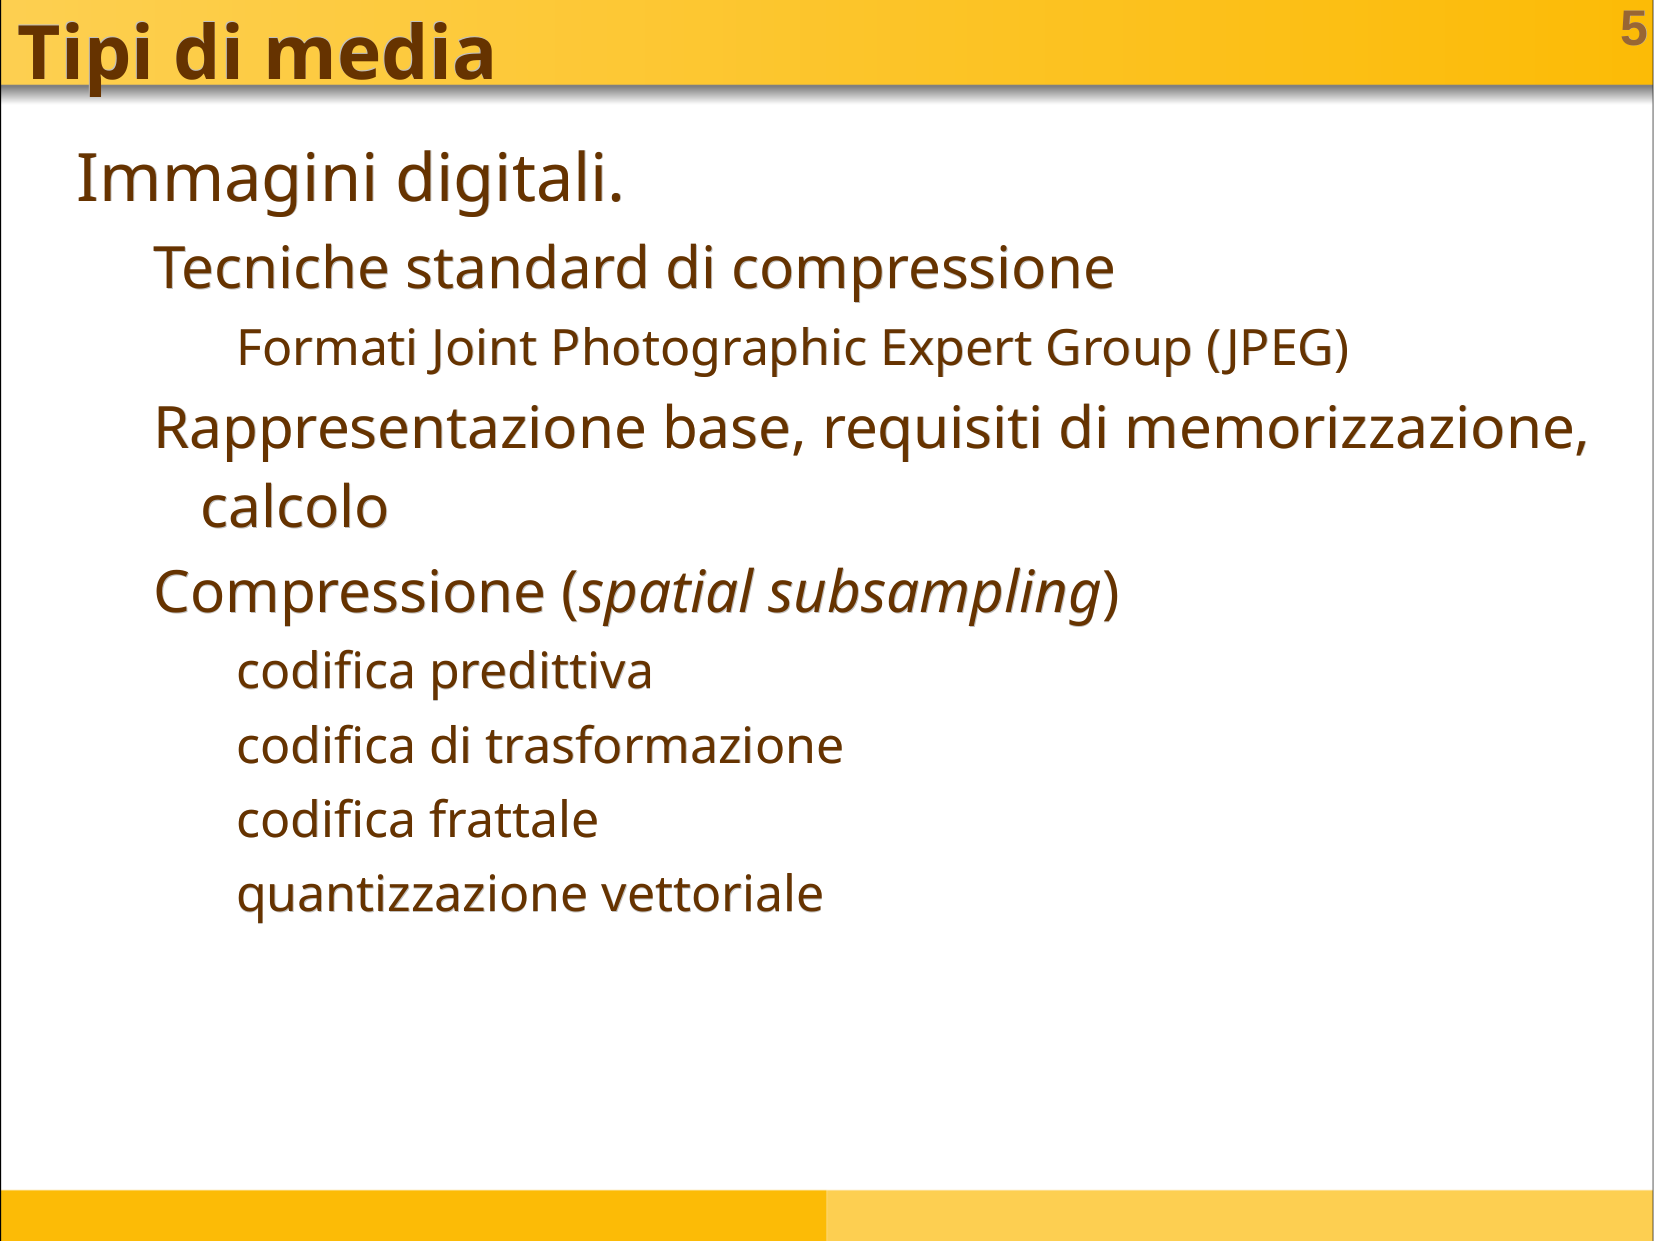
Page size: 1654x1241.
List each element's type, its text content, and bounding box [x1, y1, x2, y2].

list Immagini digitali. Tecniche standard di compressione Formati Joint Photographic Expert Group (JPEG) Rappresentazione base, requisiti di memorizzazione, calcolo Compressione (spatial subsampling) codifica predittiva codifica di trasformazione codifica frattale quantizzazione vettoriale [59, 129, 1595, 1164]
title Tipi di media [0, 0, 1477, 87]
picture [0, 0, 1654, 1241]
